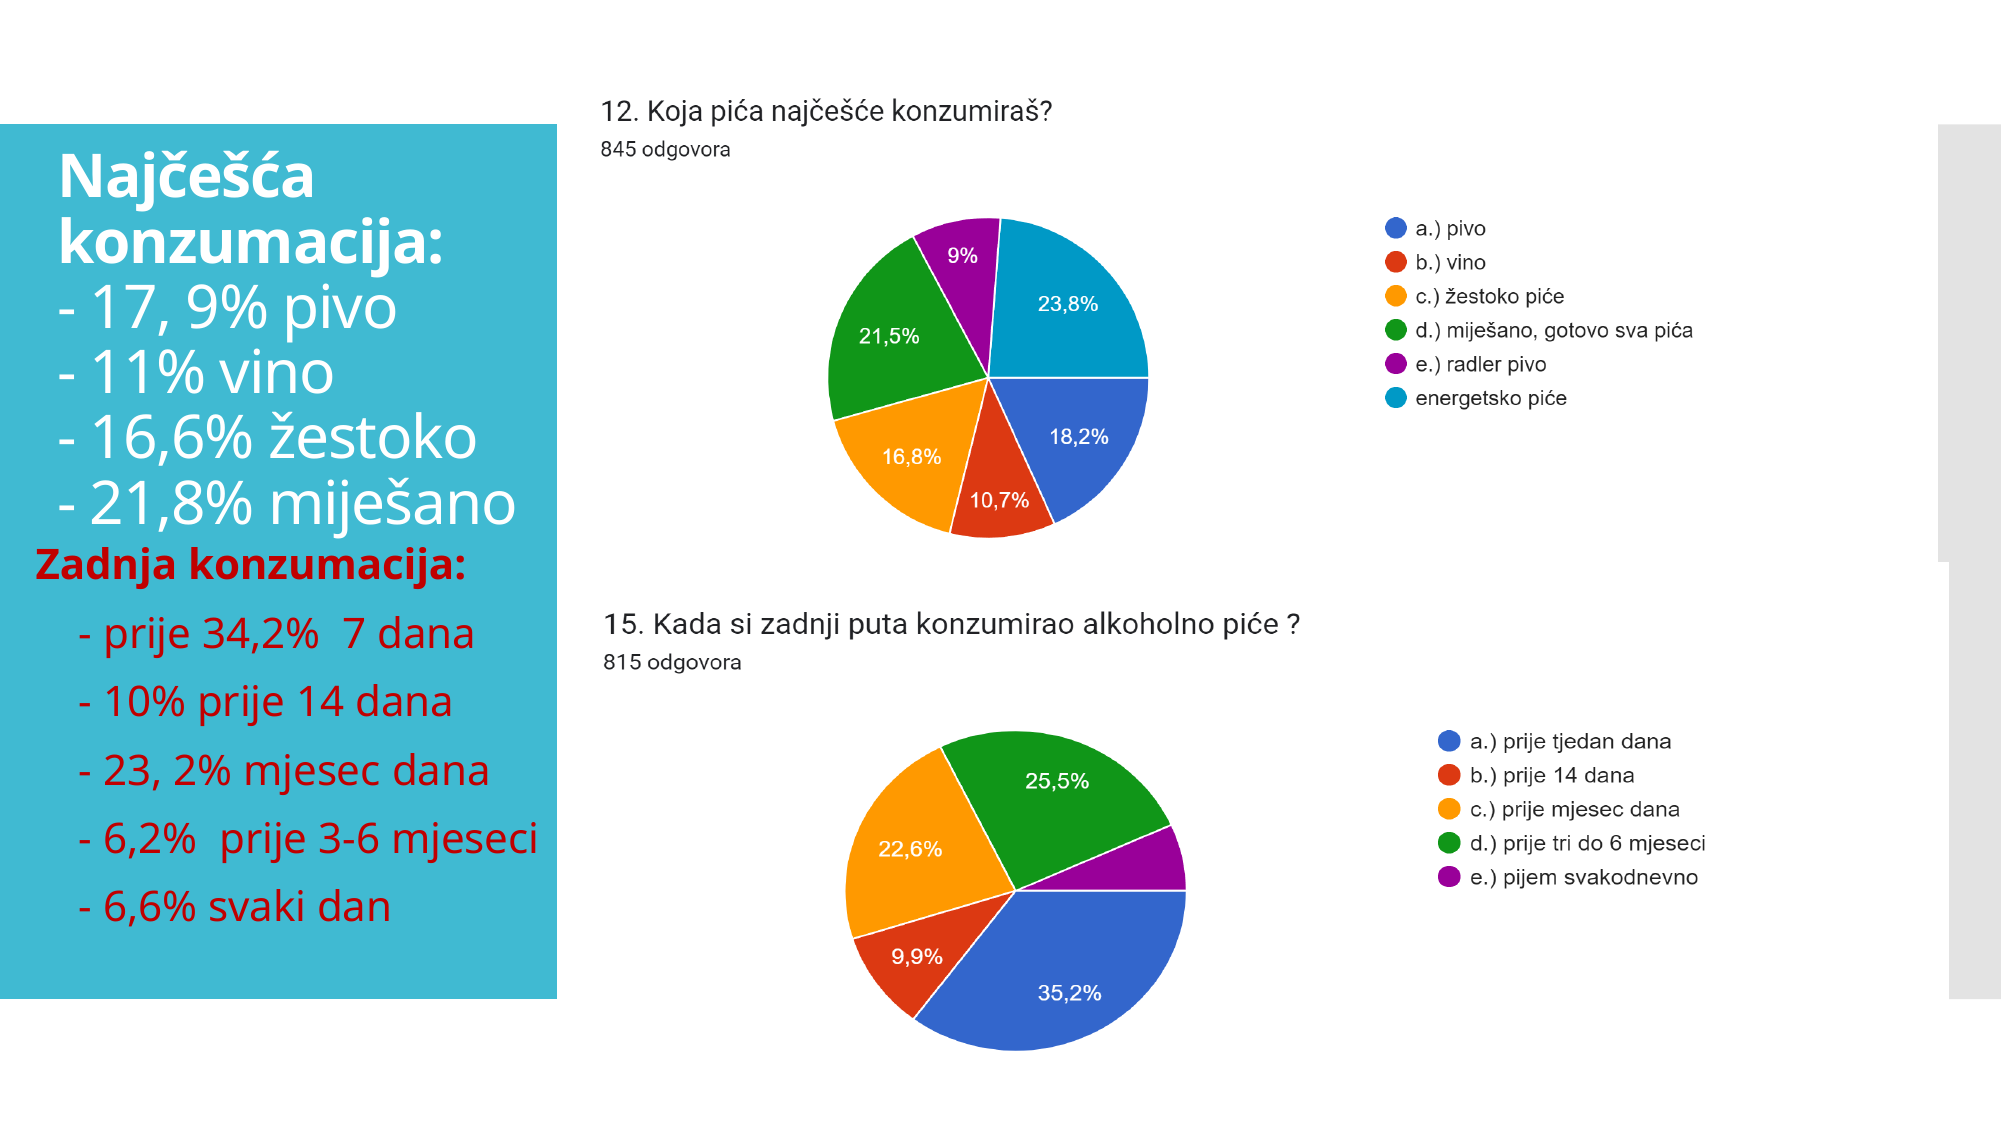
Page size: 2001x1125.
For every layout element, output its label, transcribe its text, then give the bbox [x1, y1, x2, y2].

picture [557, 49, 1949, 1112]
title Najčešća konzumacija: - 17, 9% pivo - 11% vino - 16,6% žestoko - 21,8% miješano [41, 93, 557, 536]
list Zadnja konzumacija: - prije 34,2% 7 dana - 10% prije 14 dana - 23, 2% mjesec dana - 6,2% prije 3-6 mjeseci - 6,6% svaki dan [20, 536, 557, 987]
